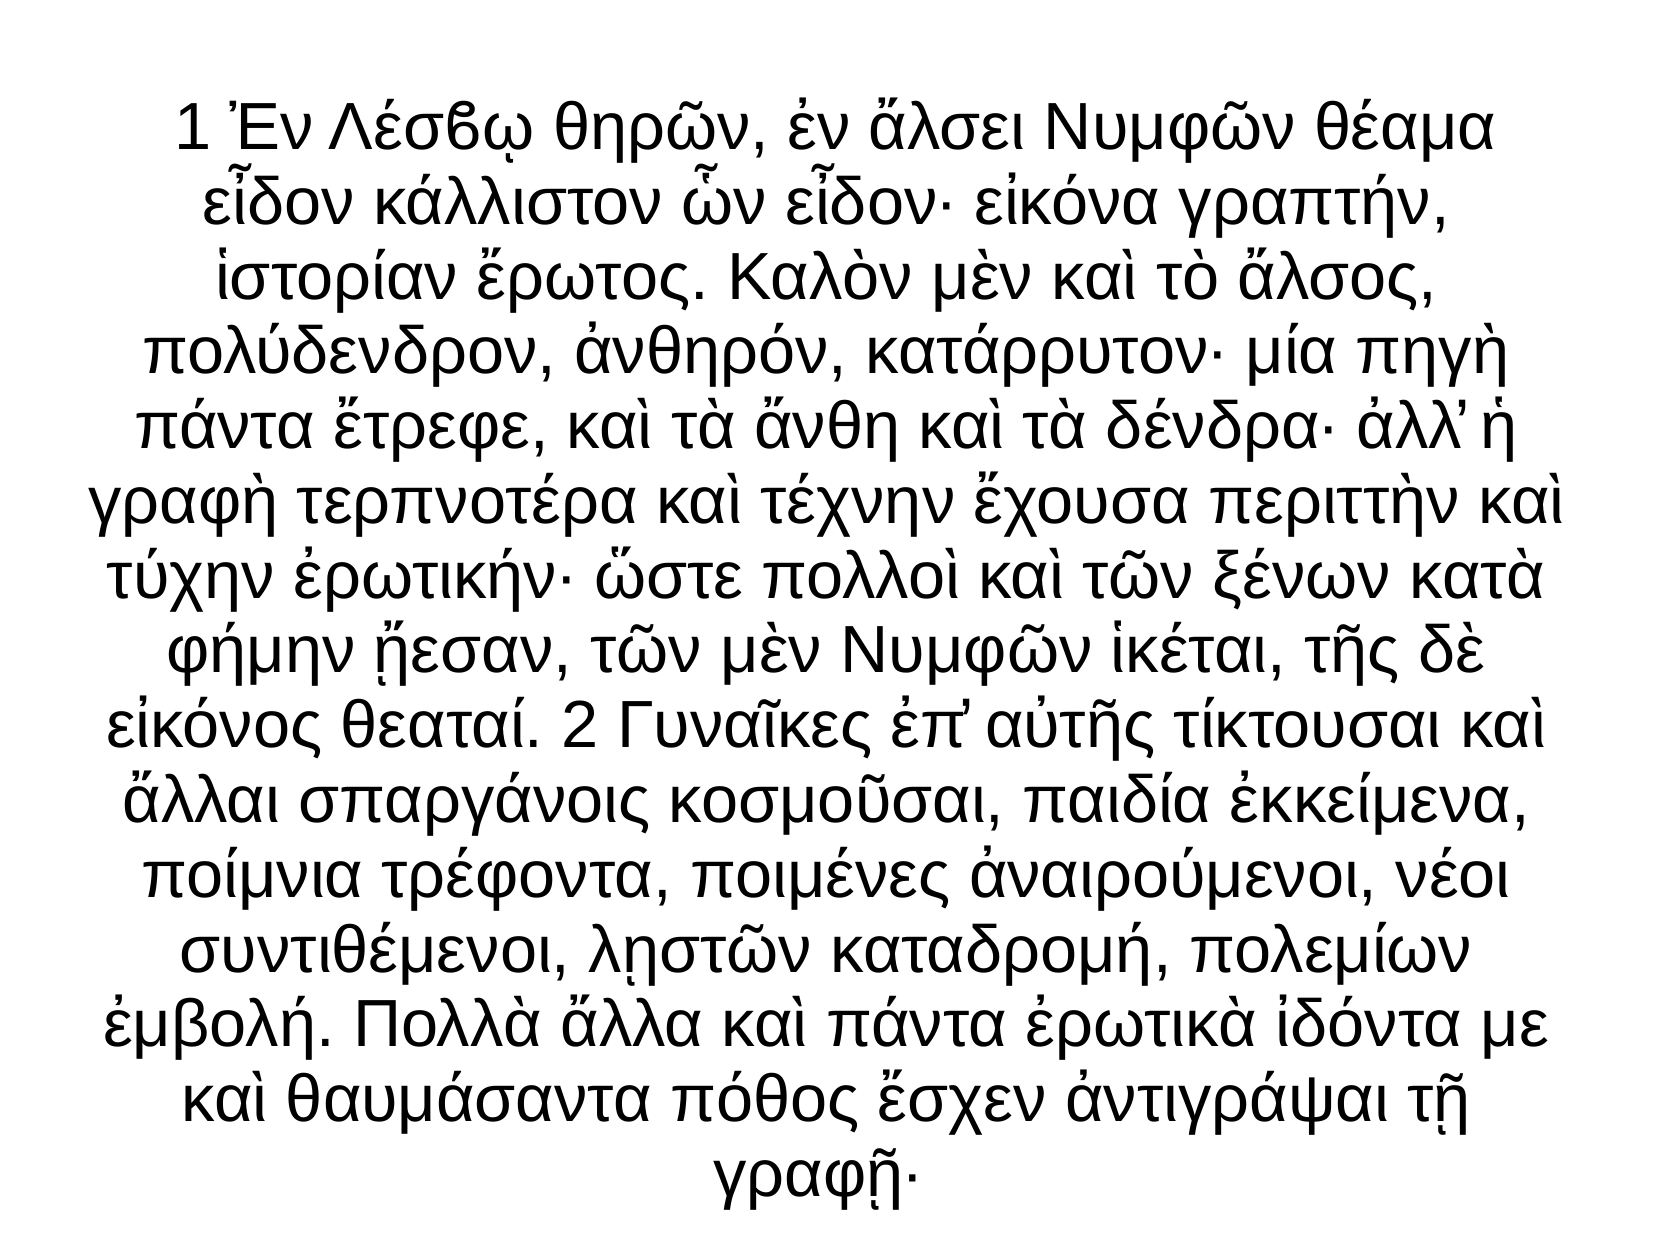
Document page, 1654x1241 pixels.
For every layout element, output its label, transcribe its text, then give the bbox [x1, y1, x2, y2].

subtitle 1 Ἐν Λέσϐῳ θηρῶν, ἐν ἄλσει Νυμφῶν θέαμα εἶδον κάλλιστον ὧν εἶδον· εἰκόνα γραπτήν, ἱστορίαν ἔρωτος. Καλὸν μὲν καὶ τὸ ἄλσος, πολύδενδρον, ἀνθηρόν, κατάρρυτον· μία πηγὴ πάντα ἔτρεφε, καὶ τὰ ἄνθη καὶ τὰ δένδρα· ἀλλ̓ ἡ γραφὴ τερπνοτέρα καὶ τέχνην ἔχουσα περιττὴν καὶ τύχην ἐρωτικήν· ὥστε πολλοὶ καὶ τῶν ξένων κατὰ φήμην ᾔεσαν, τῶν μὲν Νυμφῶν ἱκέται, τῆς δὲ εἰκόνος θεαταί. 2 Γυναῖκες ἐπ̓ αὐτῆς τίκτουσαι καὶ ἄλλαι σπαργάνοις κοσμοῦσαι, παιδία ἐκκείμενα, ποίμνια τρέφοντα, ποιμένες ἀναιρούμενοι, νέοι συντιθέμενοι, λῃστῶν καταδρομή, πολεμίων ἐμβολή. Πολλὰ ἄλλα καὶ πάντα ἐρωτικὰ ἰδόντα με καὶ θαυμάσαντα πόθος ἔσχεν ἀντιγράψαι τῇ γραφῇ· [82, 89, 1571, 1211]
